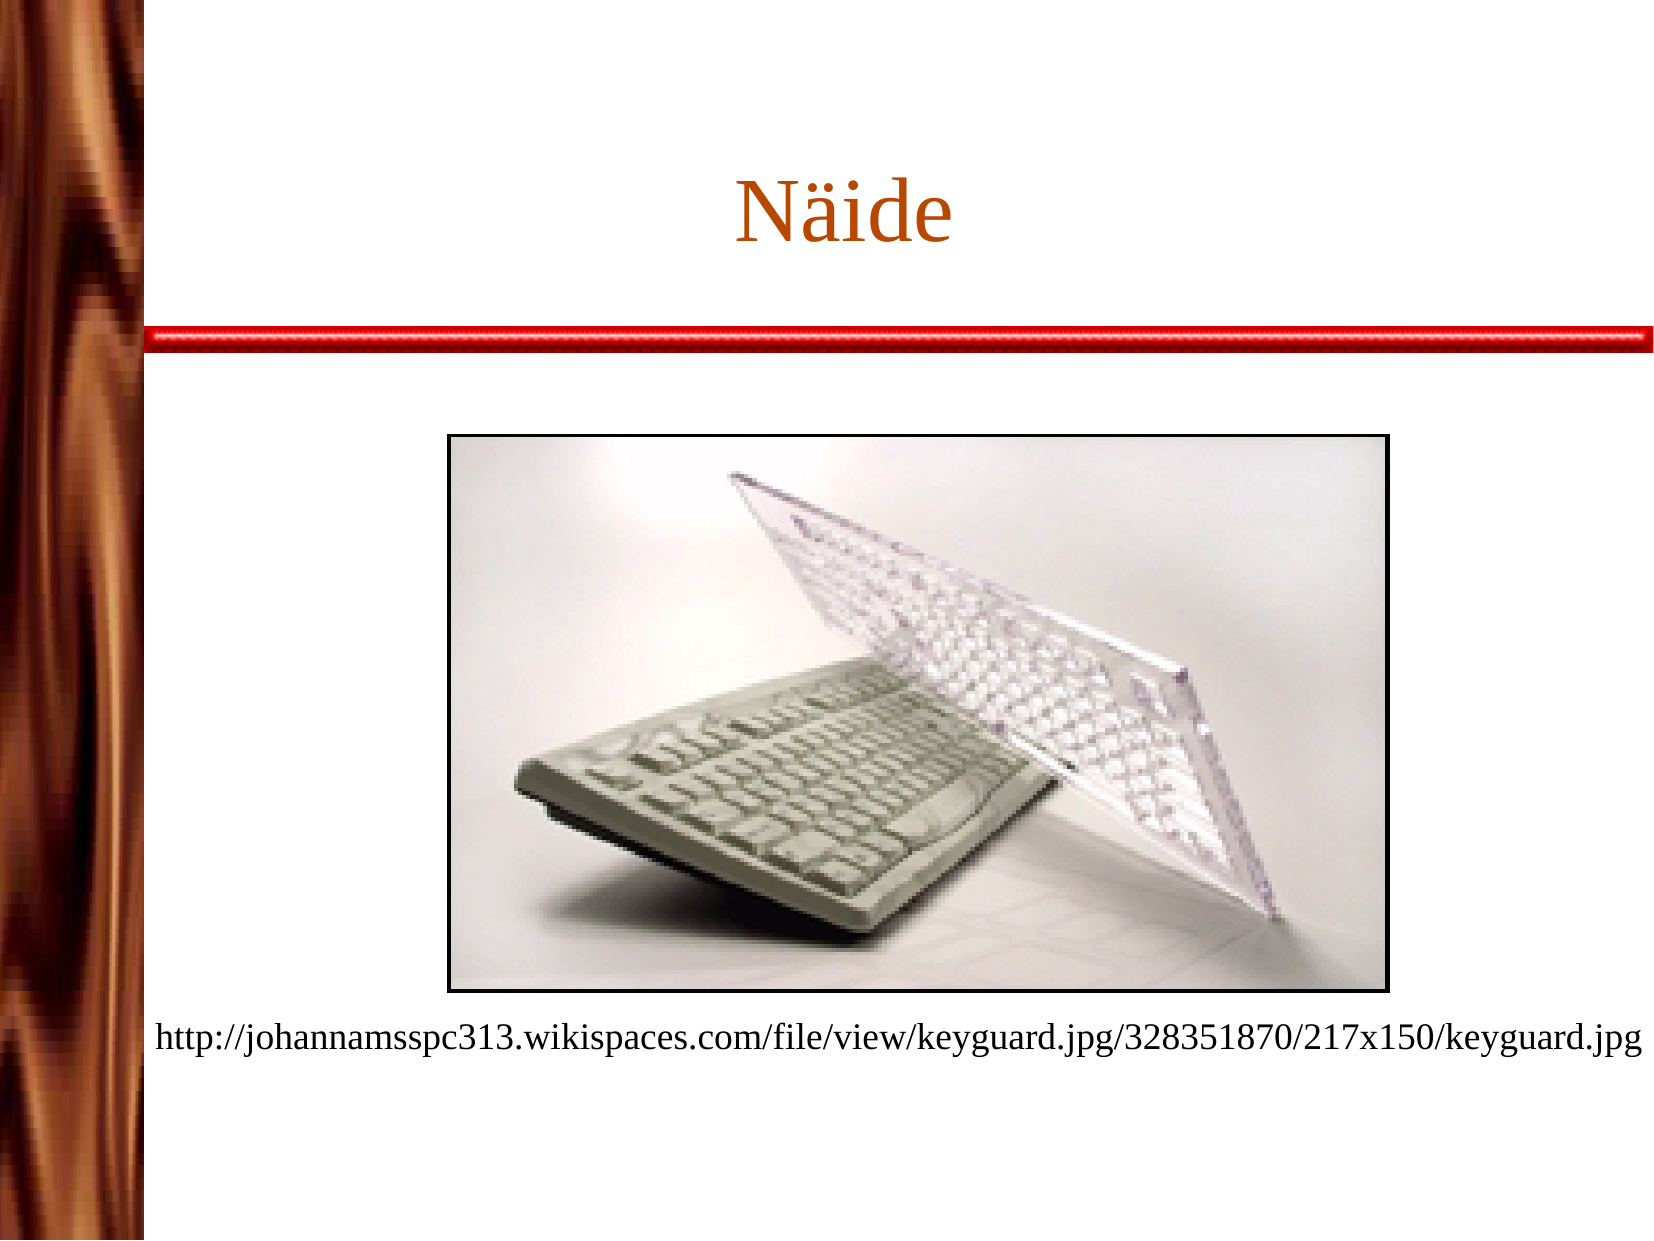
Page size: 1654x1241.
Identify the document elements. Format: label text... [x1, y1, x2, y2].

title Näide [121, 100, 1533, 312]
text_box http://johannamsspc313.wikispaces.com/file/view/keyguard.jpg/328351870/217x150/keyguard.jpg [155, 1013, 1654, 1129]
picture [447, 434, 1390, 993]
picture [0, 0, 1654, 1240]
